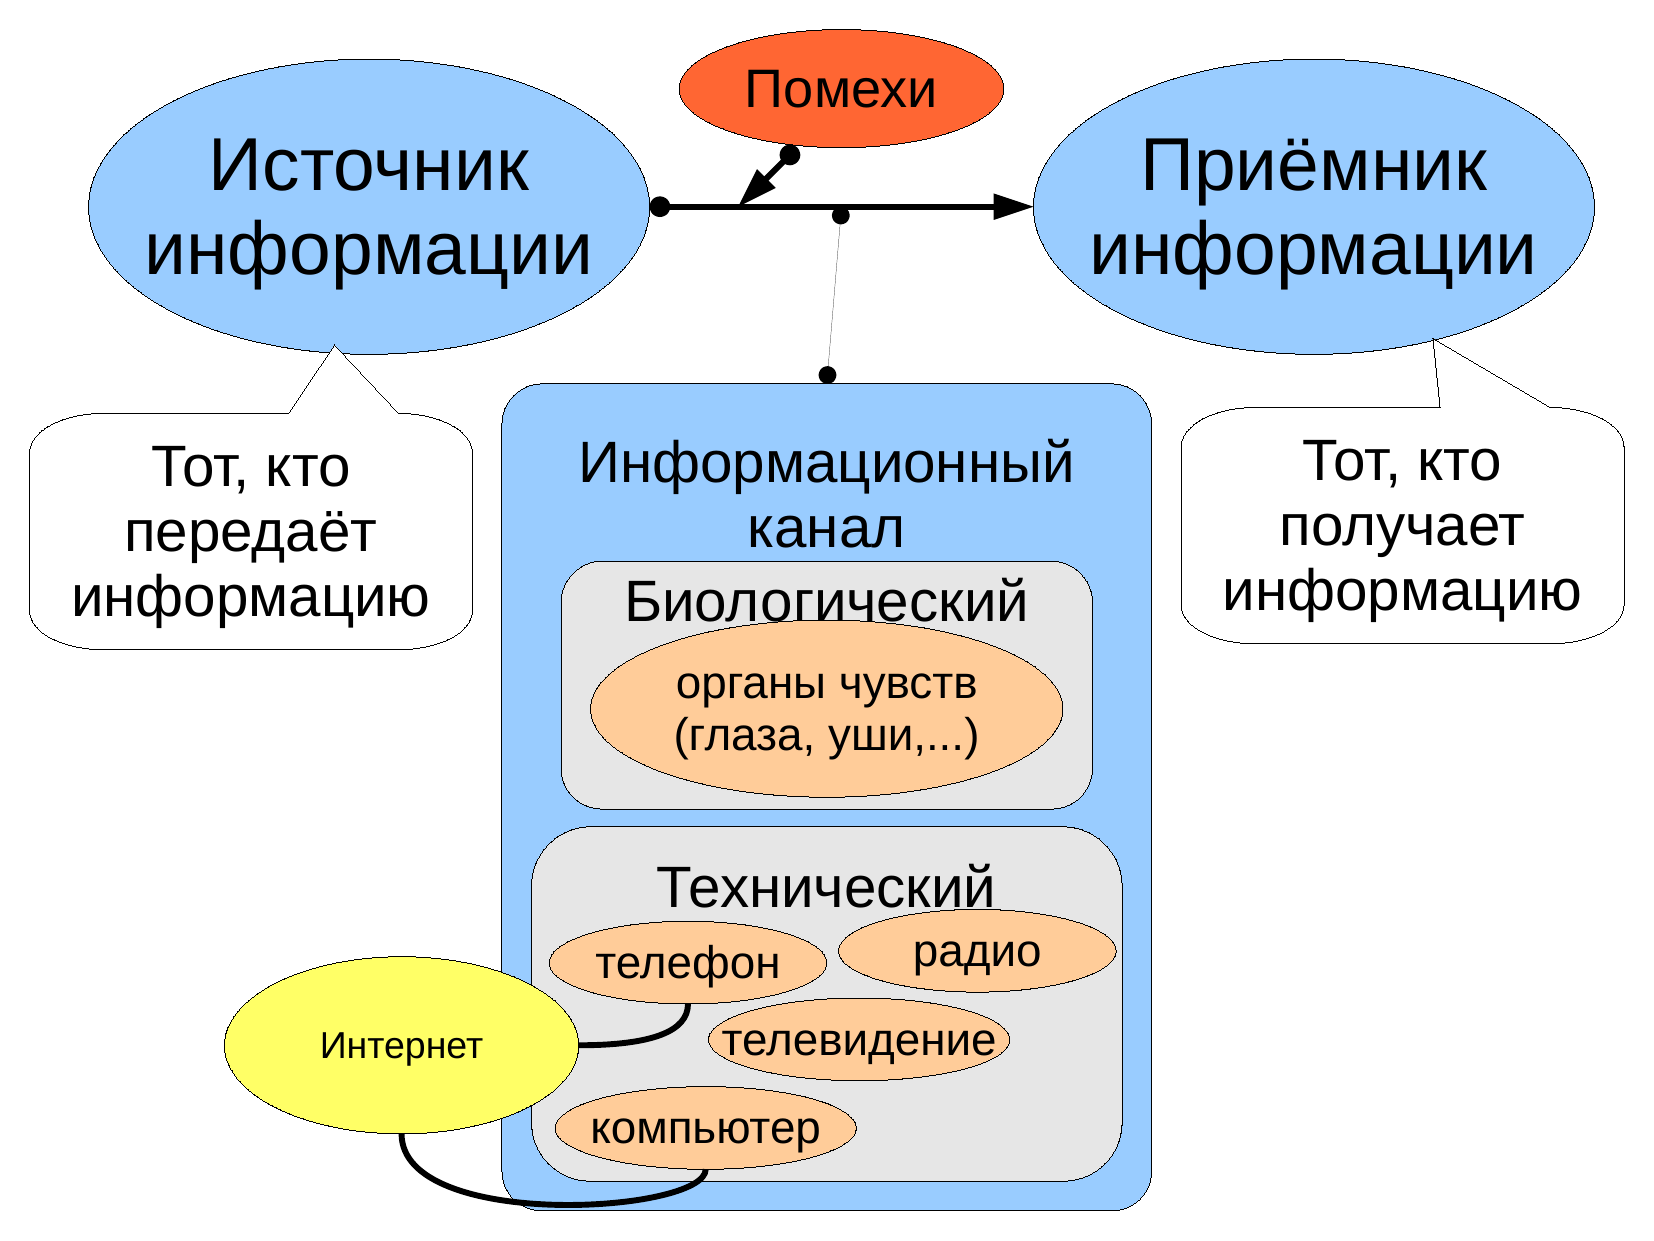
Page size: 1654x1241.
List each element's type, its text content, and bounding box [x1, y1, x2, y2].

text_box Тот, кто передаёт информацию [29, 344, 473, 650]
text_box Информационный канал [501, 1107, 689, 1201]
text_box телефон [549, 921, 827, 1004]
text_box радио [838, 909, 1117, 993]
text_box Информационный канал [501, 383, 1152, 1211]
text_box органы чувств (глаза, уши,...) [590, 620, 1063, 798]
text_box Источник информации [88, 59, 650, 355]
text_box Тот, кто получает информацию [1181, 338, 1625, 644]
text_box Биологический [561, 561, 1093, 810]
text_box Интернет [224, 956, 579, 1134]
text_box компьютер [555, 1086, 857, 1170]
text_box Приёмник информации [1033, 59, 1595, 355]
text_box Помехи [679, 29, 1004, 148]
text_box Технический [531, 826, 1123, 1182]
text_box телевидение [708, 998, 1010, 1081]
